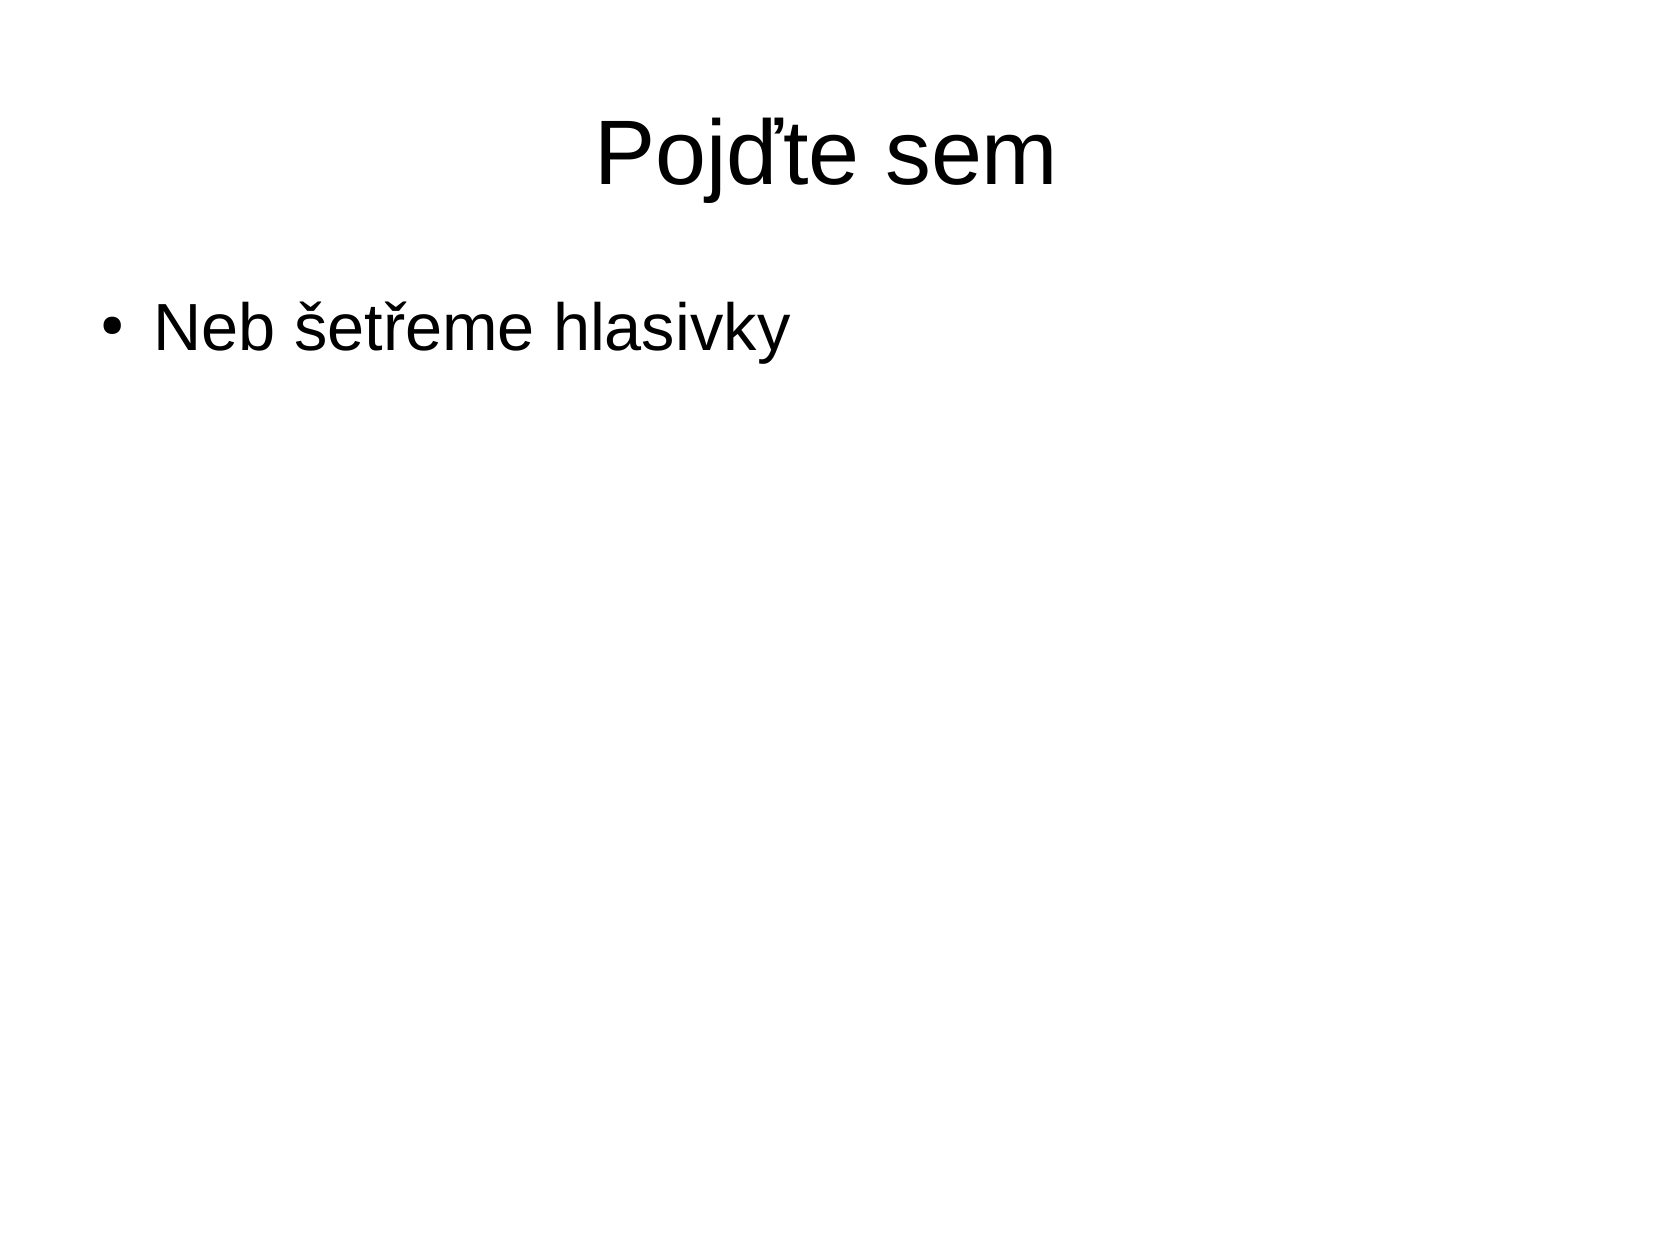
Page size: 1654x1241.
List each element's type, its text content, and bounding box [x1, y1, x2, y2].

title Pojďte sem [82, 49, 1571, 257]
list Neb šetřeme hlasivky [82, 290, 1571, 1010]
